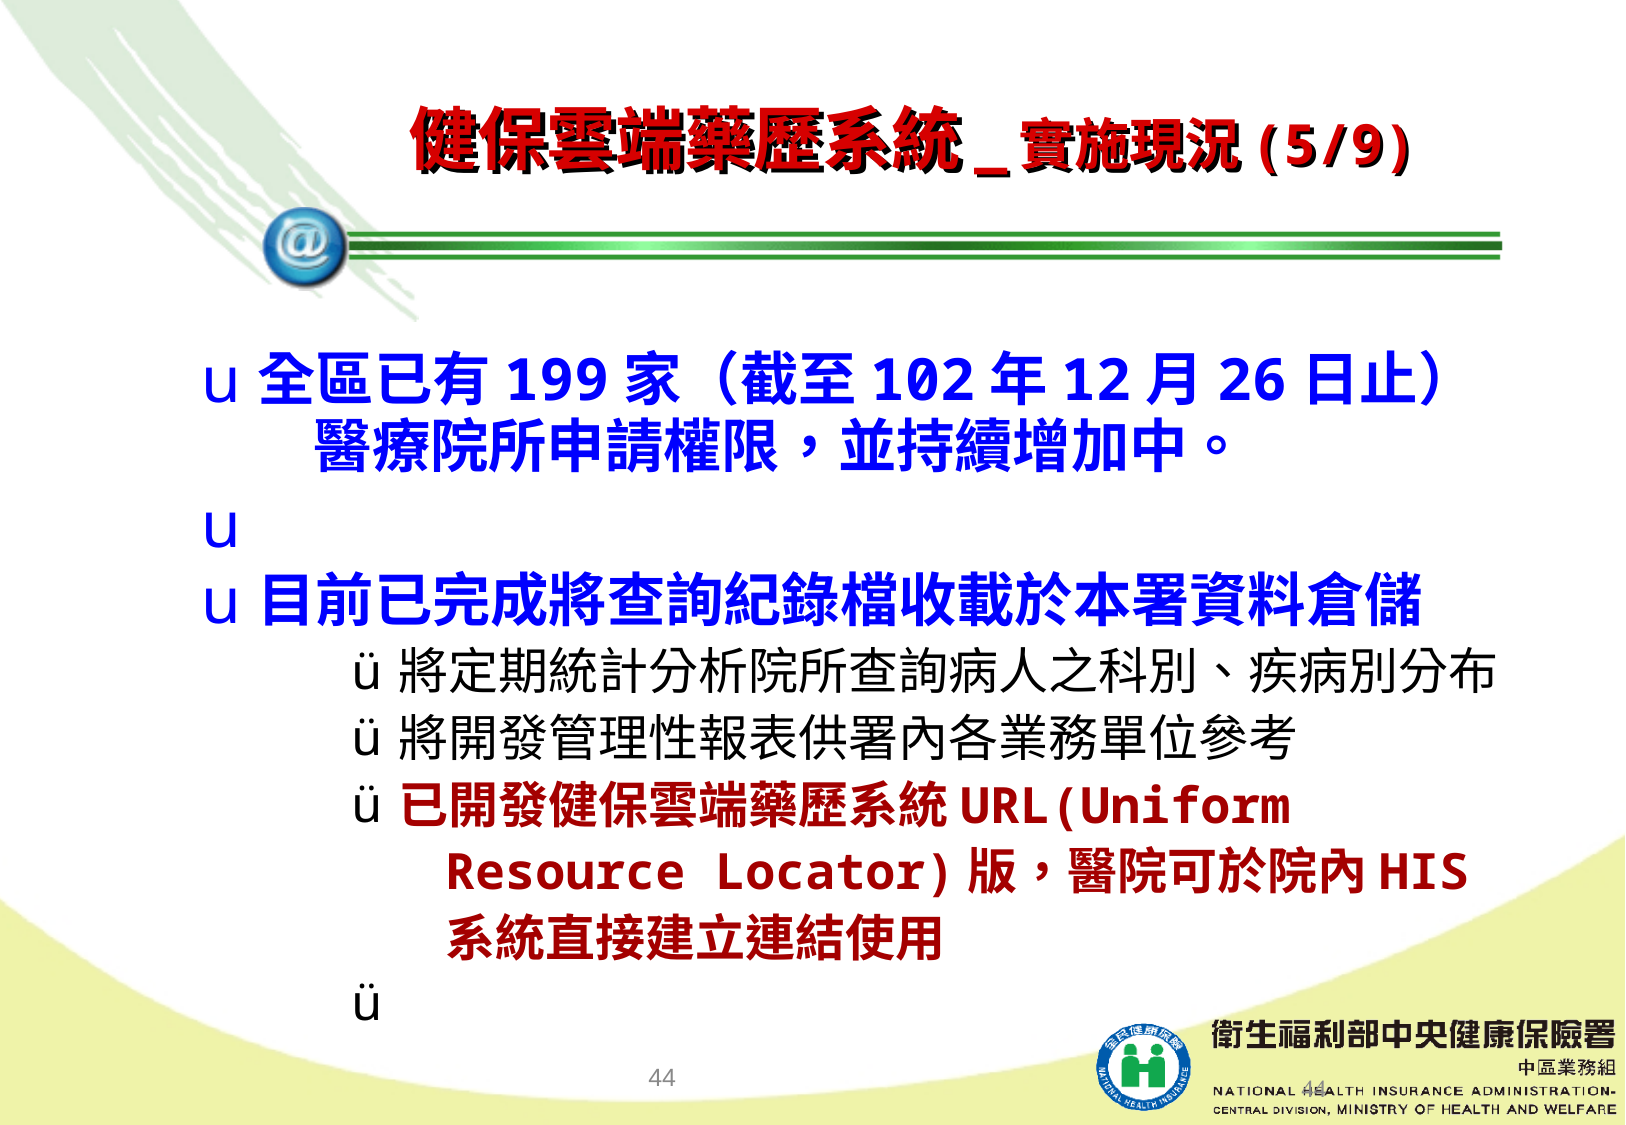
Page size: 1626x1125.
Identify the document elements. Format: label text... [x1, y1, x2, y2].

text_box [633, 1046, 1013, 1107]
list 全區已有199家（截至102年12月26日止）醫療院所申請權限，並持續增加中。 目前已完成將查詢紀錄檔收載於本署資料倉儲 將定期統計分析院所查詢病人之科別、疾病別分布 將開發管理性報表供署內各業務單位參考 已開發健保雲端藥歷系統URL(Uniform Resource Locator)版，醫院可於院內HIS系統直接建立連結使用 [186, 338, 1534, 1125]
text_box 健保雲端藥歷系統_實施現況(5/9) [304, 66, 1522, 209]
text_box [1286, 1050, 1625, 1125]
